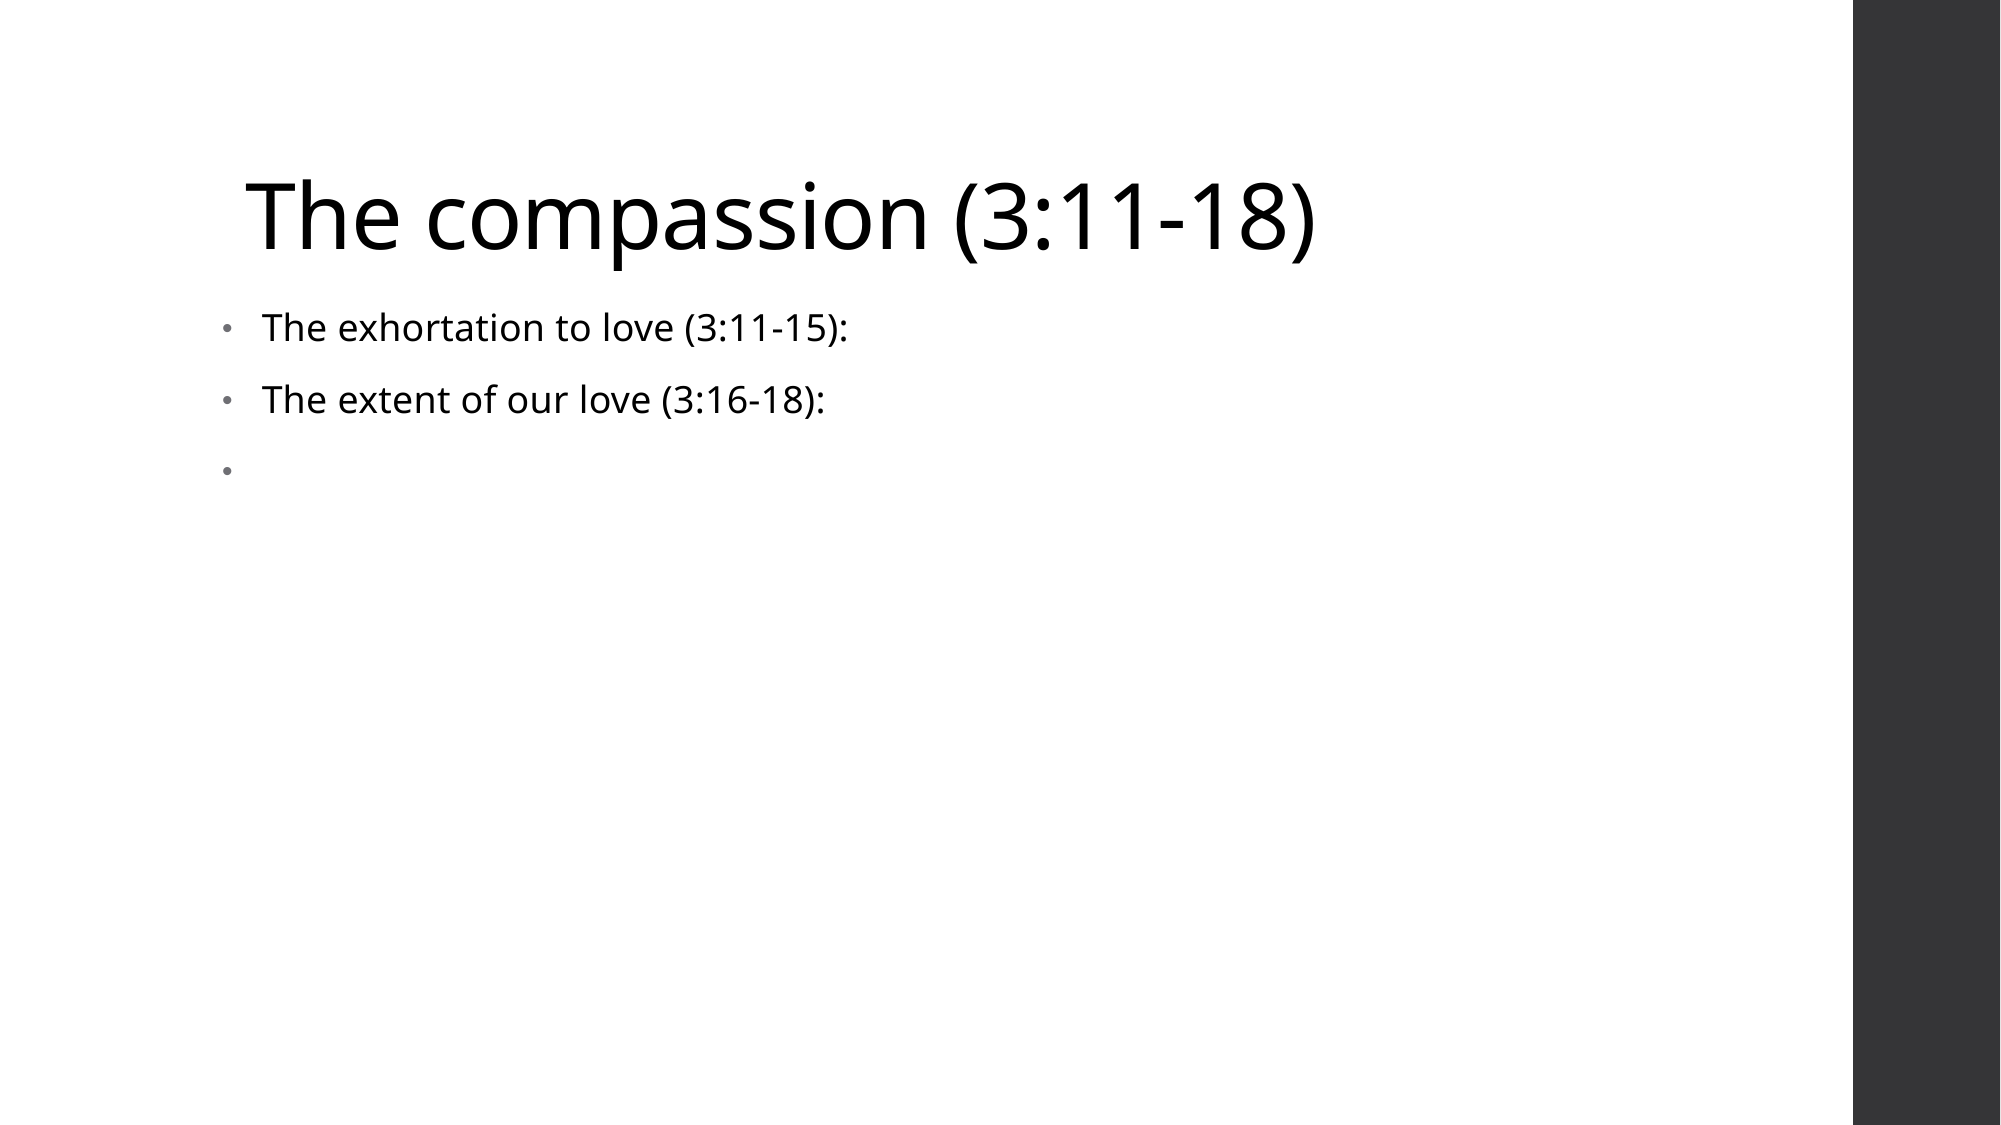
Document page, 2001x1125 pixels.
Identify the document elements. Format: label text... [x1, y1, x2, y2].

list The exhortation to love (3:11-15): The extent of our love (3:16-18): [206, 299, 1617, 1014]
title The compassion (3:11-18) [206, 60, 1797, 278]
